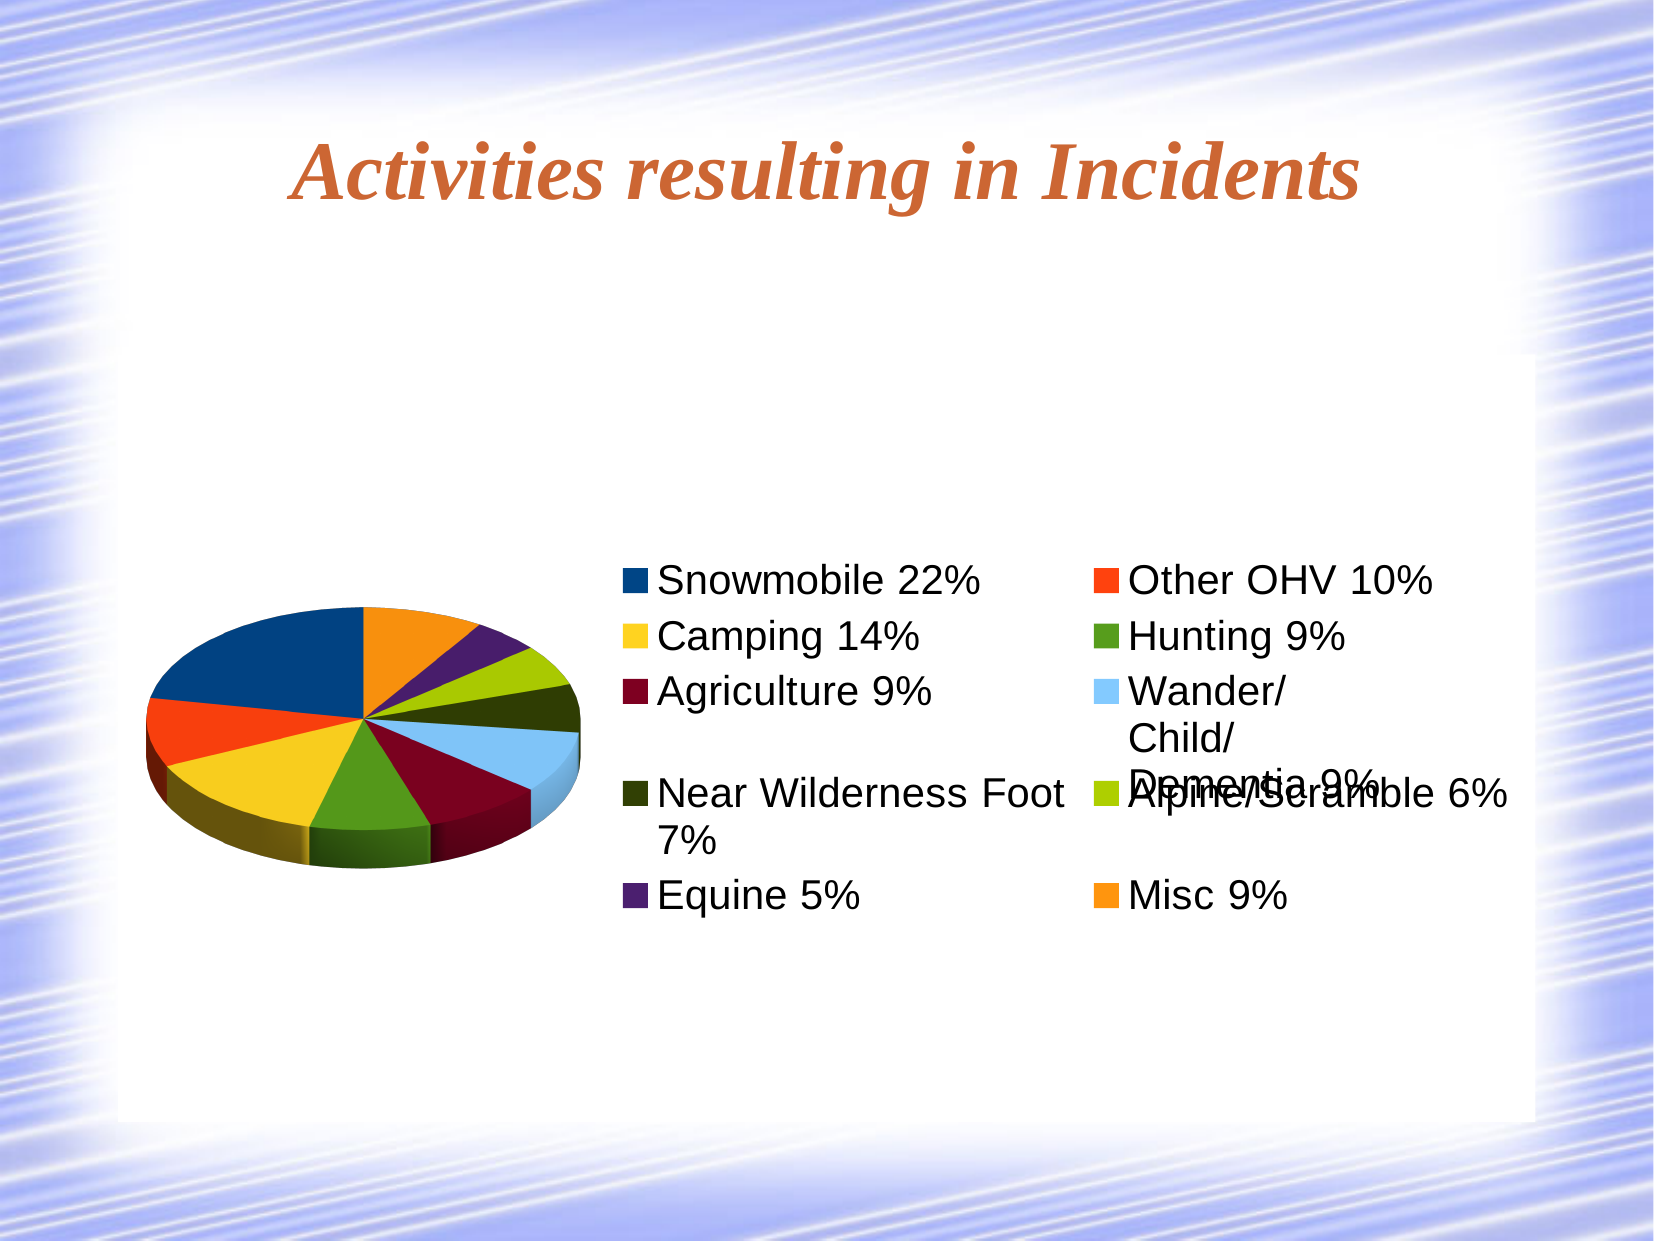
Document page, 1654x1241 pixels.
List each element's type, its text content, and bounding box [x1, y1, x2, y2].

title Activities resulting in Incidents [121, 67, 1534, 275]
chart [118, 354, 1536, 1123]
picture [0, 0, 1654, 1241]
